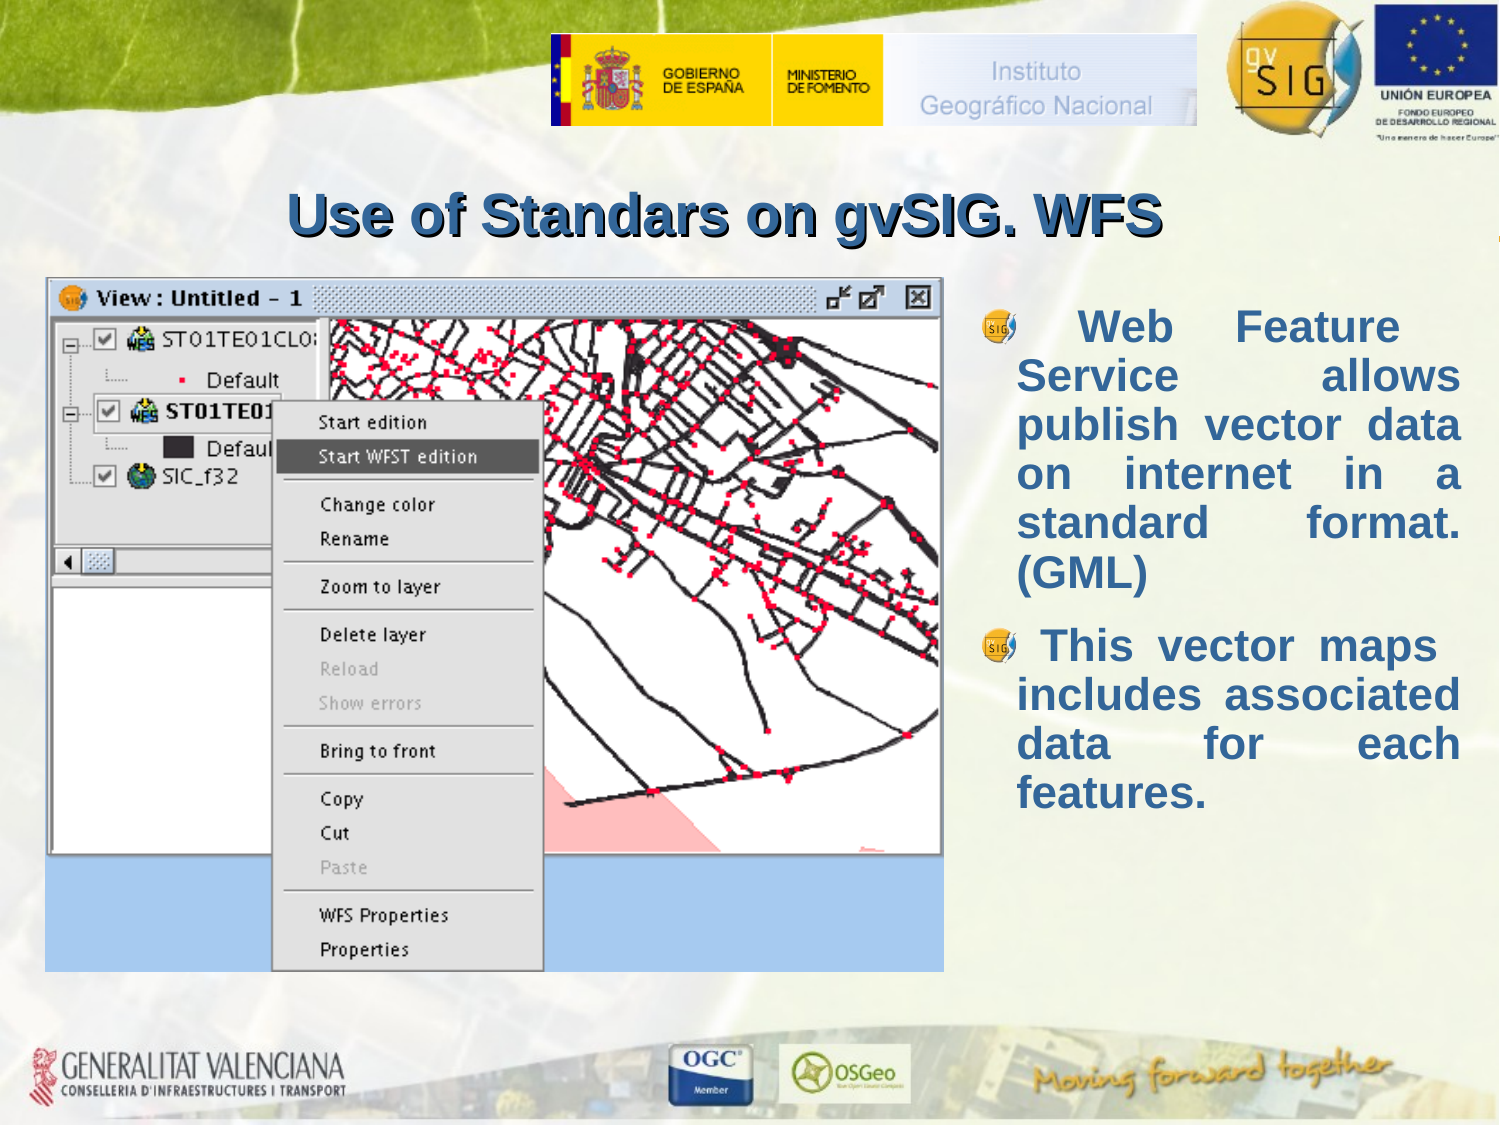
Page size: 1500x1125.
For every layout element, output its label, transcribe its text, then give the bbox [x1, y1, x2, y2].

text_box Web Feature Service allows publish vector data on internet in a standard format.(GML) This vector maps includes associated data for each features. [945, 302, 1462, 960]
title Use of Standars on gvSIG. WFS [158, 141, 1308, 291]
picture [0, 0, 1499, 1125]
